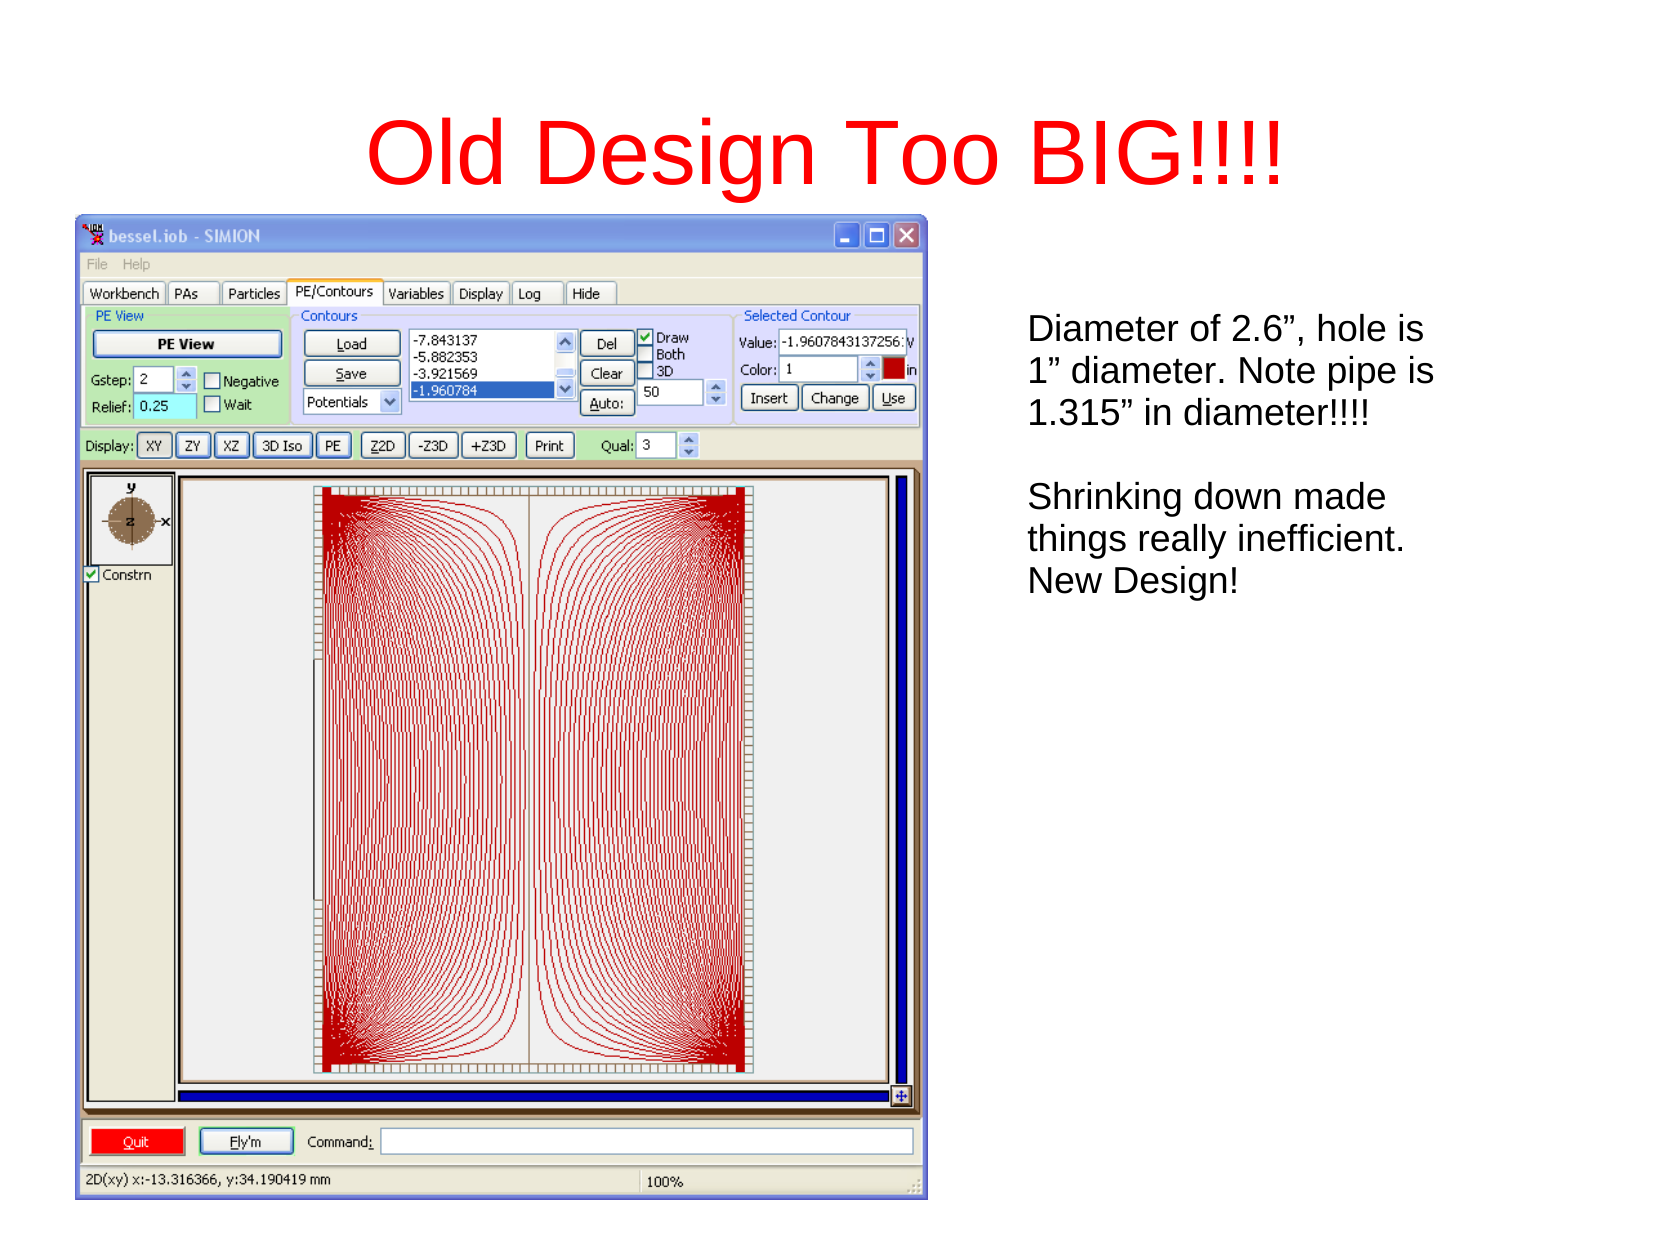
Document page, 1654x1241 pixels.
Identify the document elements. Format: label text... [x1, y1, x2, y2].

picture [75, 214, 928, 1201]
text_box Diameter of 2.6”, hole is 1” diameter. Note pipe is 1.315” in diameter!!!! Shrinking down made things really inefficient. New Design! [1012, 300, 1463, 609]
title Old Design Too BIG!!!! [82, 49, 1571, 257]
